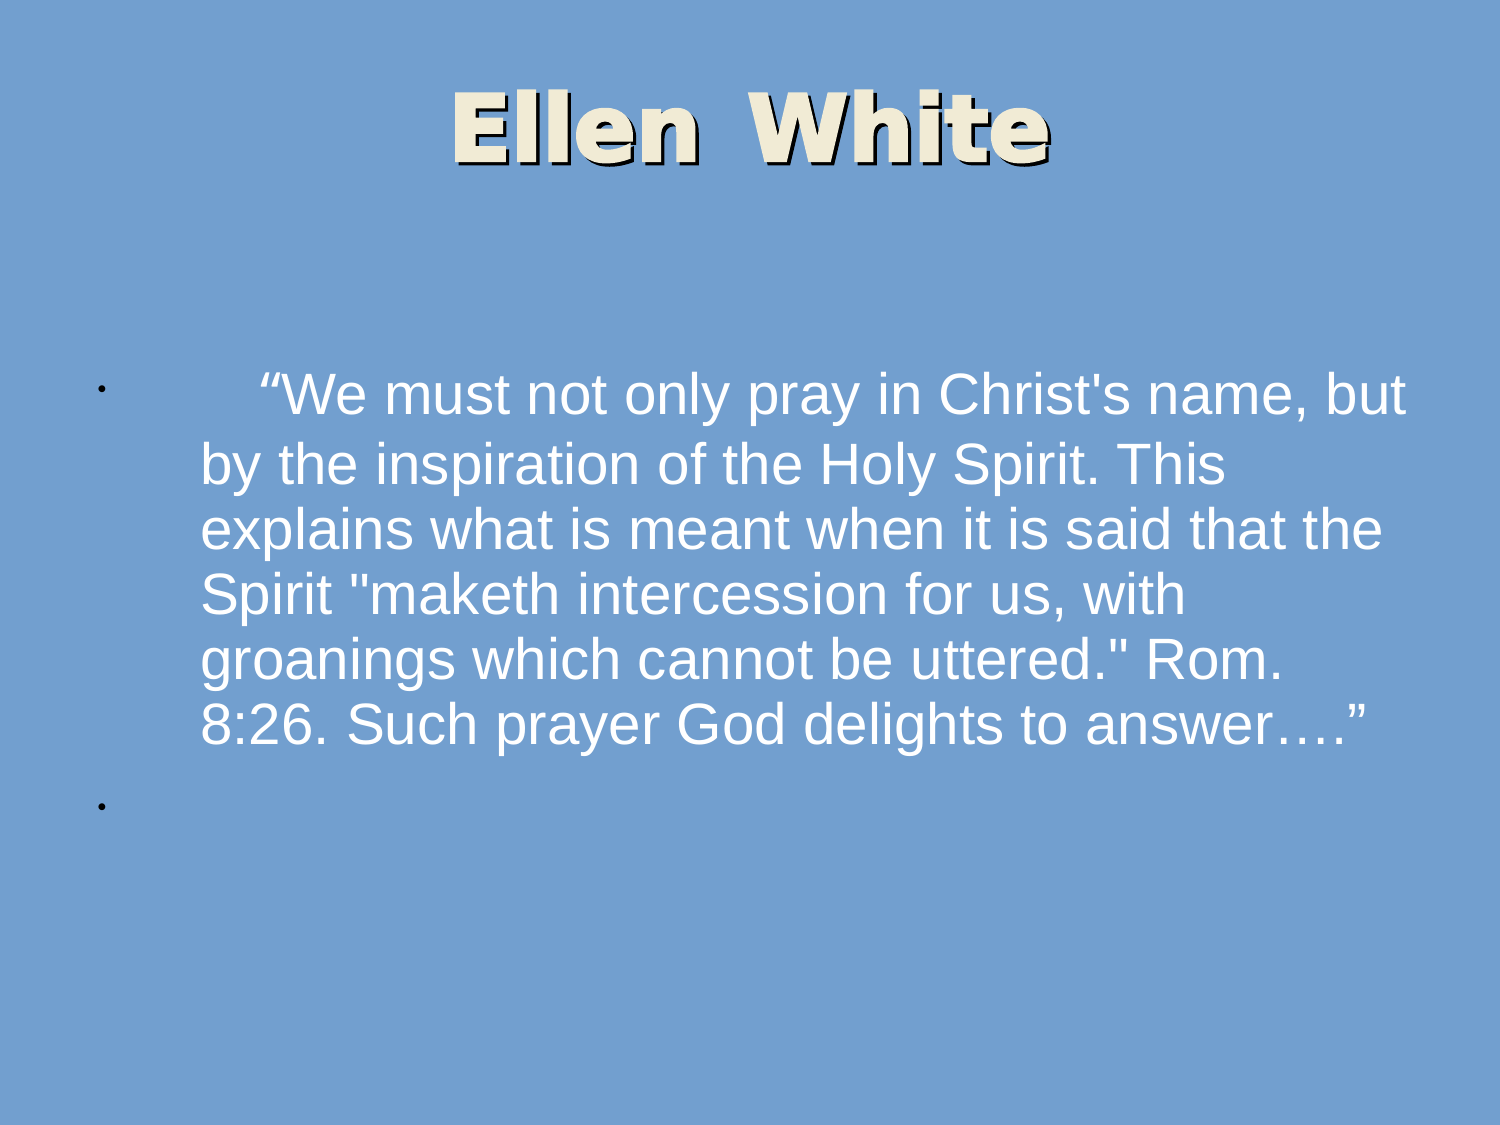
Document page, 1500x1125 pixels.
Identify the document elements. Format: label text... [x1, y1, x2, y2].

list “We must not only pray in Christ's name, but by the inspiration of the Holy Spirit. This explains what is meant when it is said that the Spirit "maketh intercession for us, with groanings which cannot be uttered." Rom. 8:26. Such prayer God delights to answer….” [75, 352, 1426, 1125]
title Ellen White [75, 44, 1426, 233]
